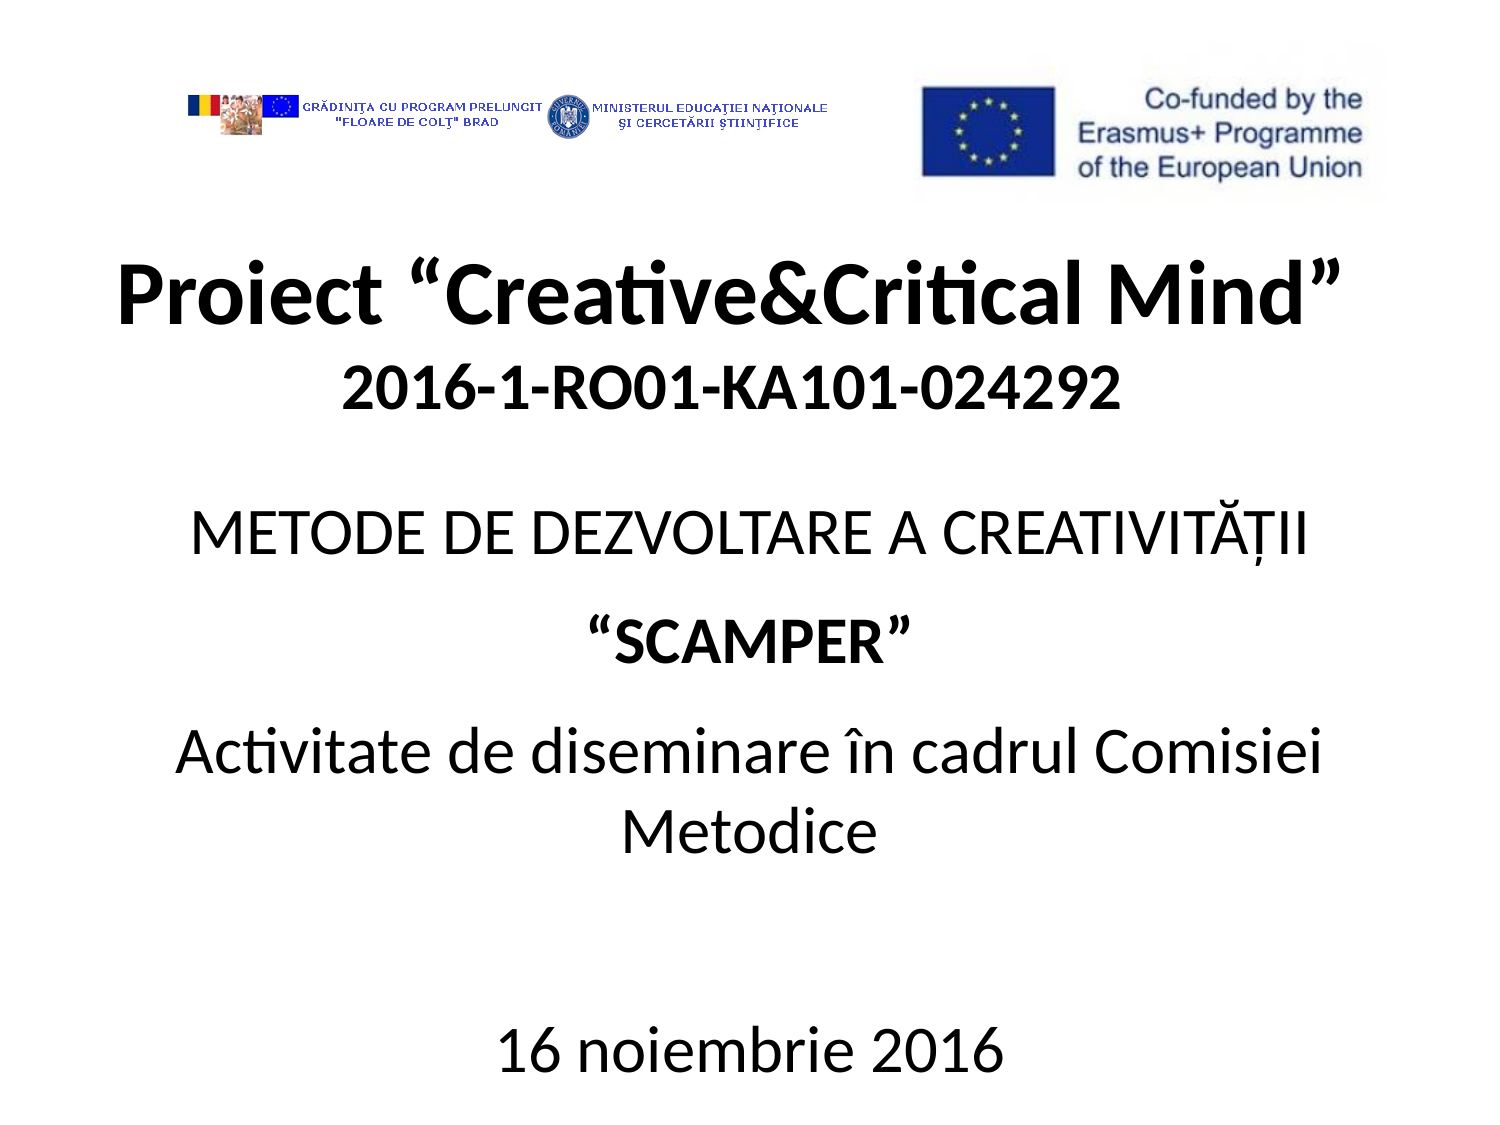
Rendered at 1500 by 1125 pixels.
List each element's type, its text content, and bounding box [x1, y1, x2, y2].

picture [914, 0, 1388, 210]
list METODE DE DEZVOLTARE A CREATIVITĂŢII “SCAMPER” Activitate de diseminare în cadrul Comisiei Metodice 16 noiembrie 2016 [51, 480, 1449, 1000]
picture [187, 93, 833, 141]
text_box Proiect “Creative&Critical Mind” 2016-1-RO01-KA101-024292 [46, 210, 1418, 446]
